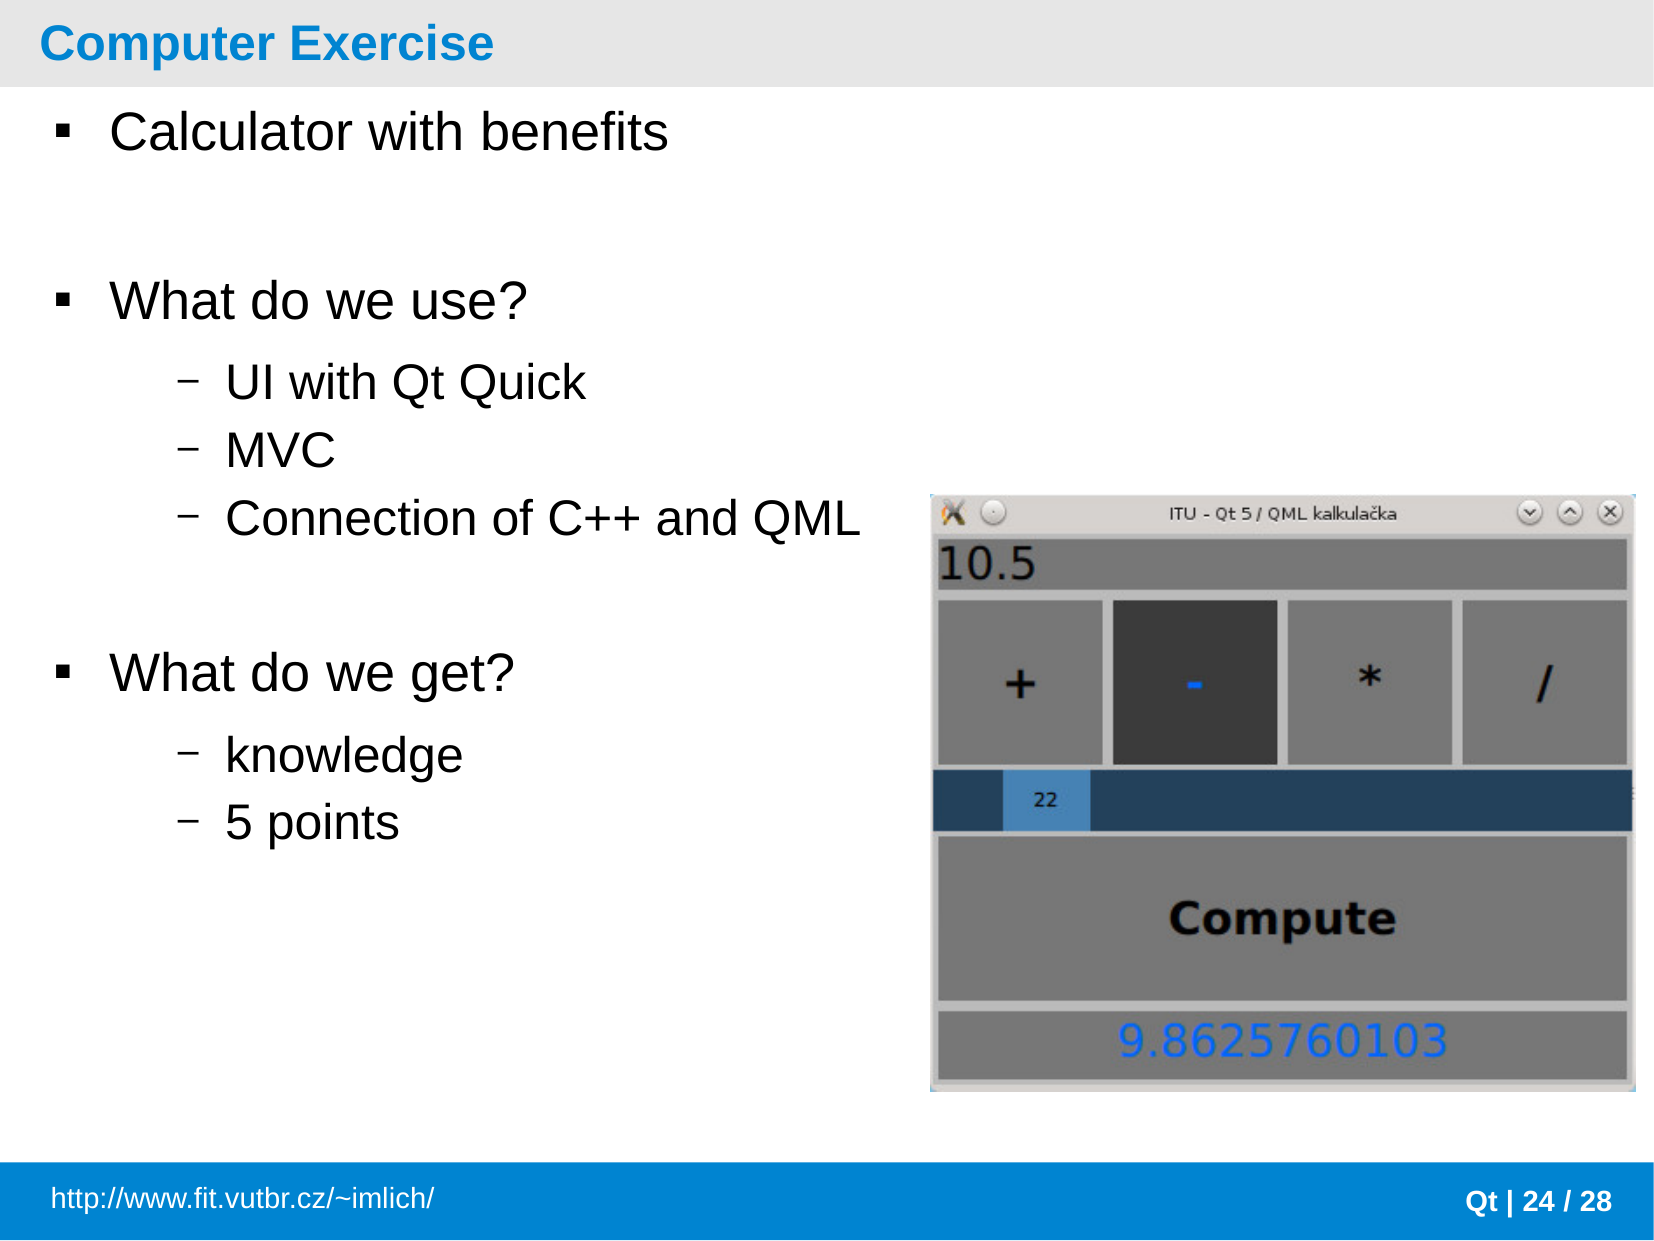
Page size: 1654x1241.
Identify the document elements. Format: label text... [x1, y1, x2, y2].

picture [930, 494, 1636, 1092]
title Computer Exercise [39, 5, 1615, 81]
list Calculator with benefits What do we use? UI with Qt Quick MVC Connection of C++ and QML What do we get? knowledge 5 points [38, 101, 1616, 1141]
